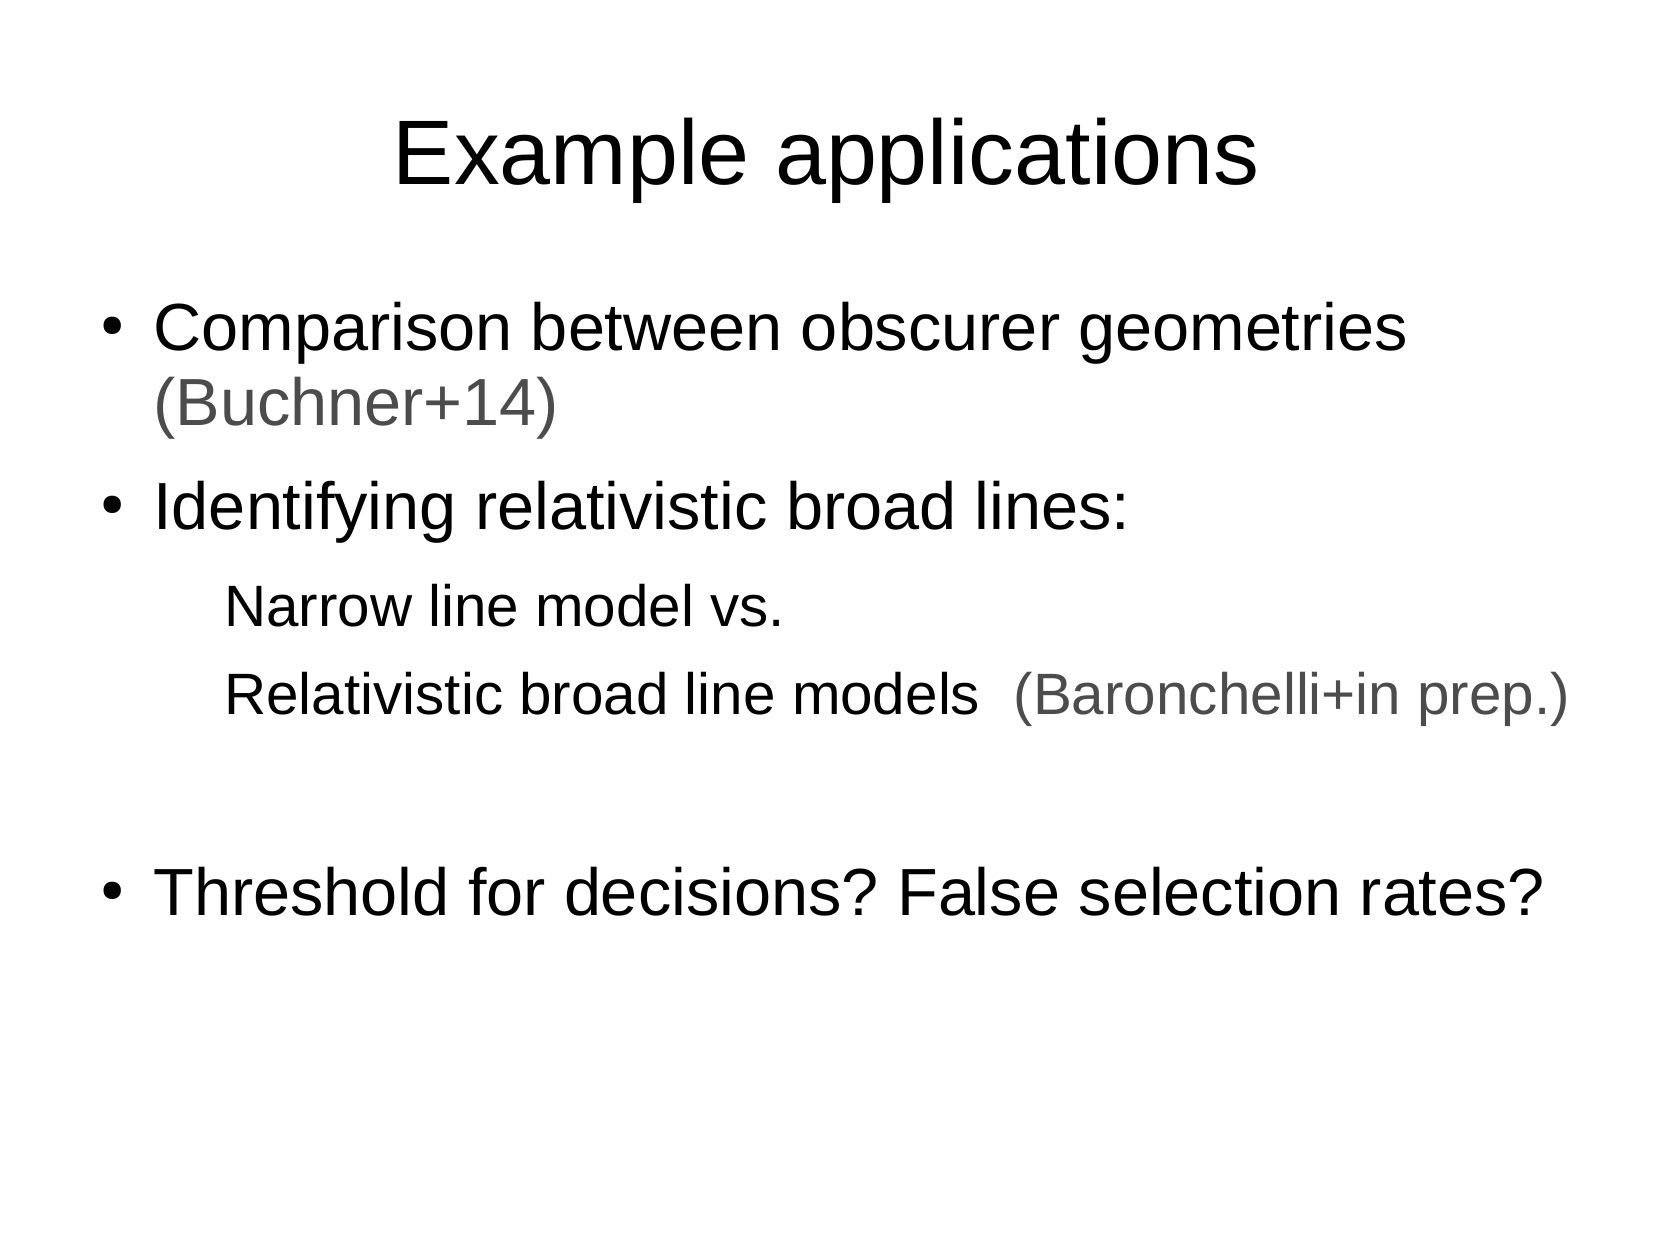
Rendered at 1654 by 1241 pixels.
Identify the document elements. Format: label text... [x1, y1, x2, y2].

list Comparison between obscurer geometries (Buchner+14) Identifying relativistic broad lines: Narrow line model vs. Relativistic broad line models (Baronchelli+in prep.) Threshold for decisions? False selection rates? [82, 290, 1571, 1010]
title Example applications [82, 49, 1571, 257]
